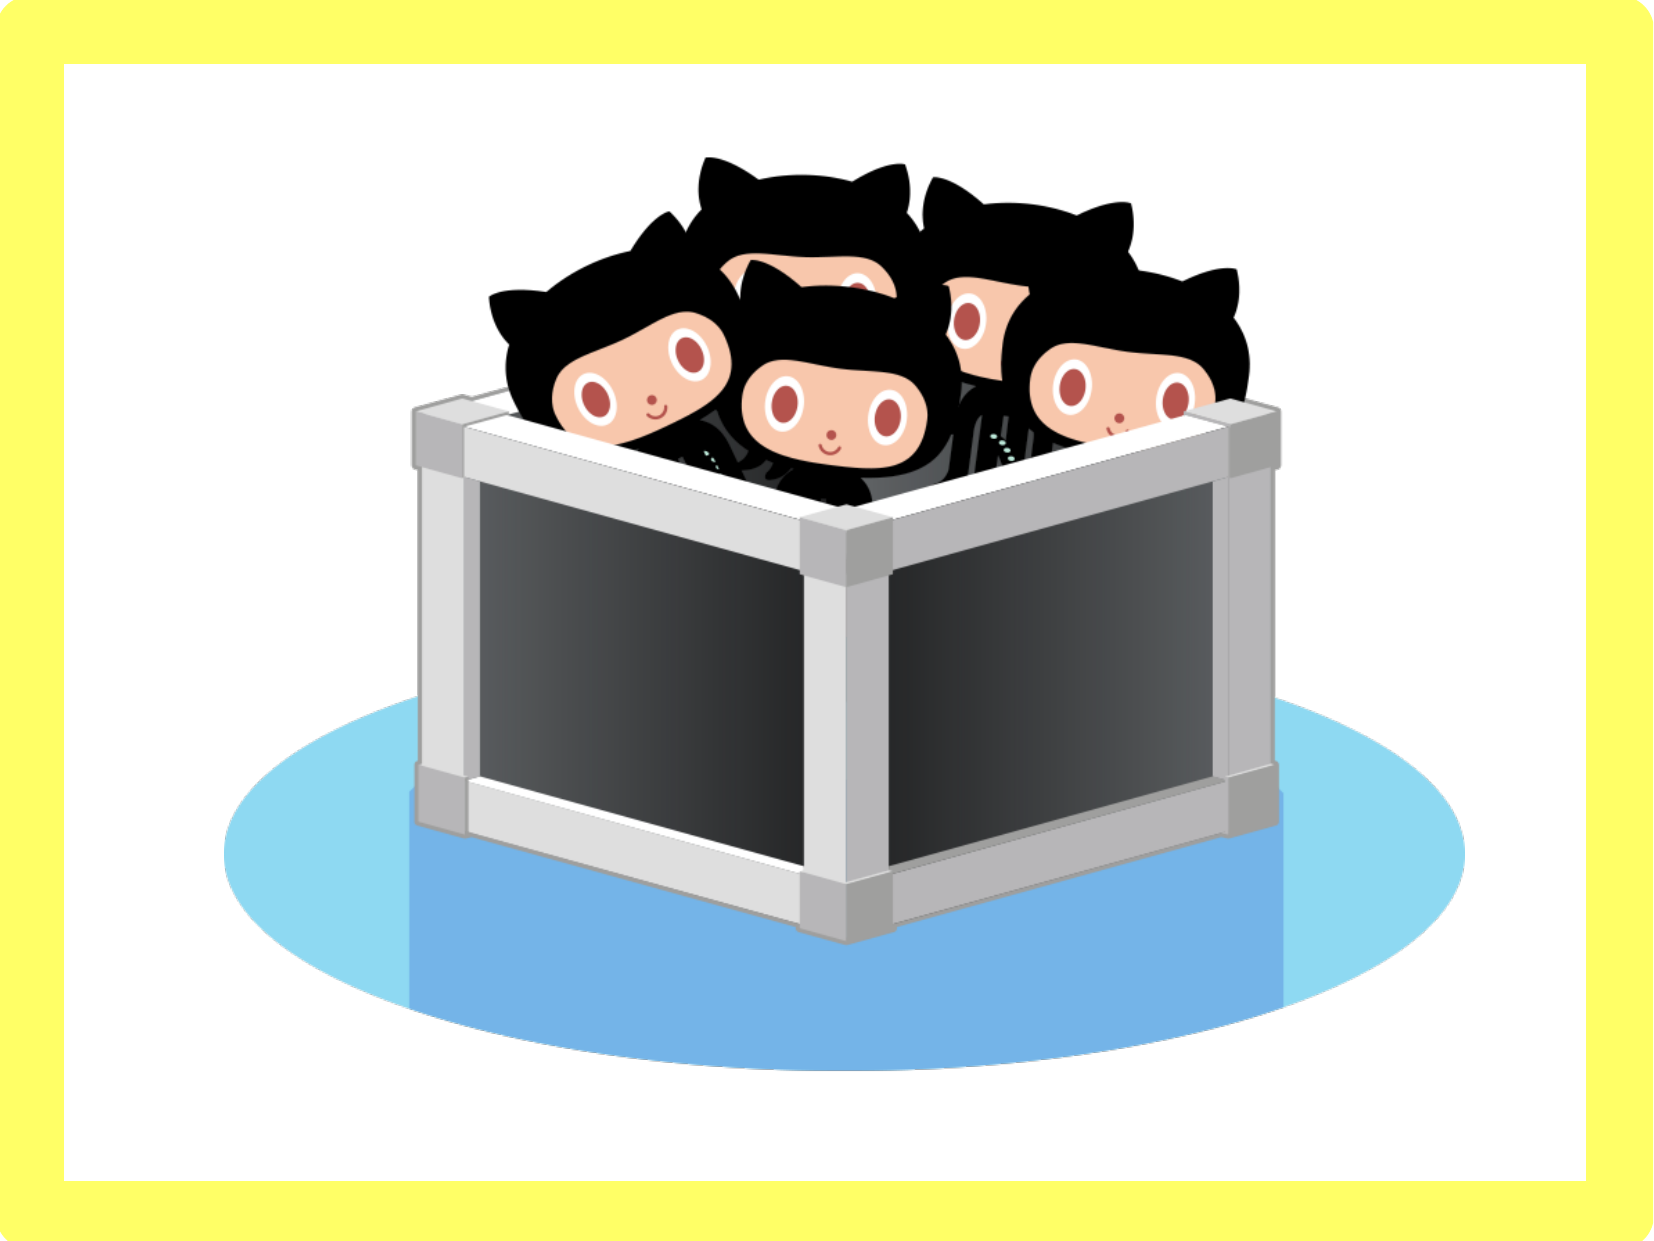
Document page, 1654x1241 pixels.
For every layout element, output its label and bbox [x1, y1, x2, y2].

picture [224, 0, 1465, 1236]
